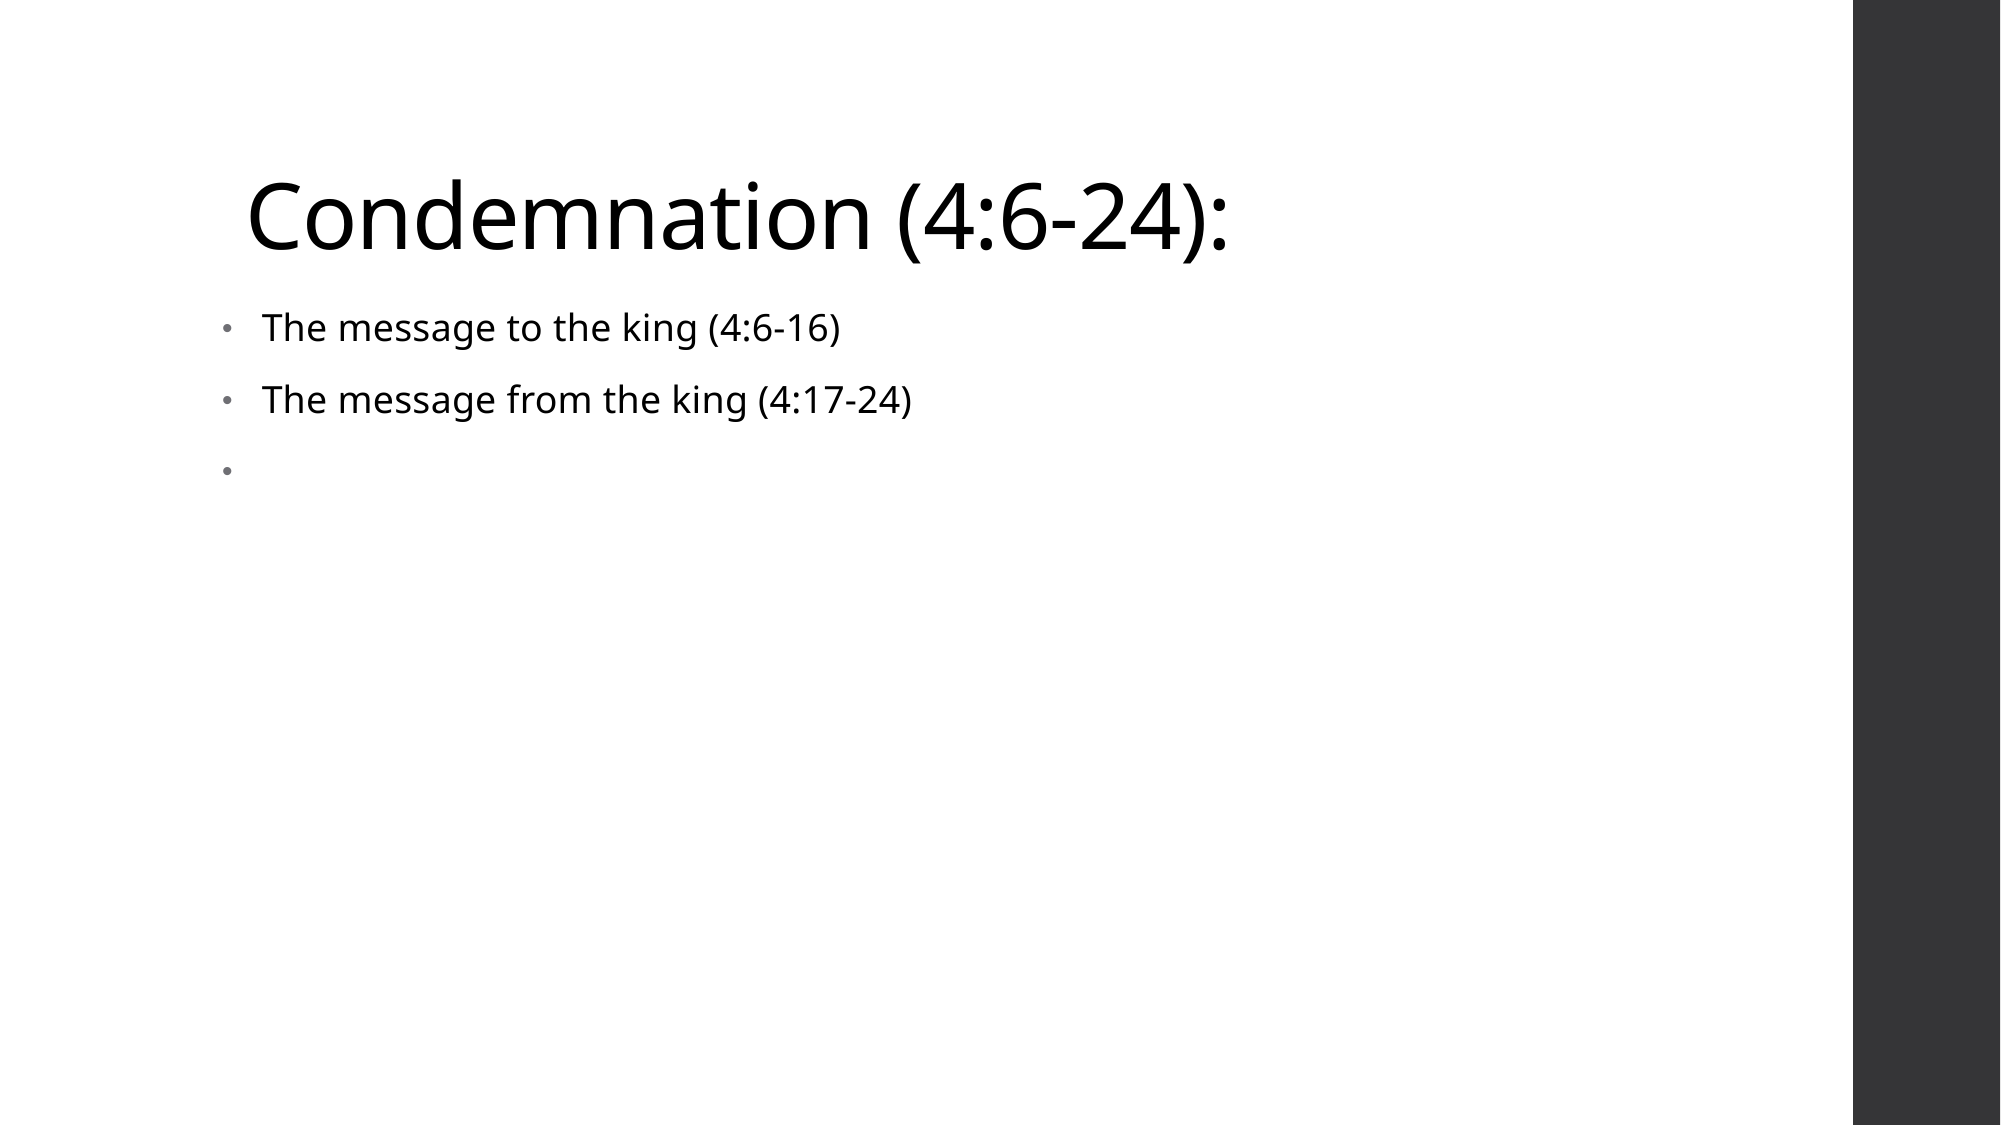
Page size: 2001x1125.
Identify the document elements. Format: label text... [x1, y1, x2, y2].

list The message to the king (4:6-16) The message from the king (4:17-24) [206, 299, 1617, 1014]
title Condemnation (4:6-24): [206, 60, 1797, 278]
